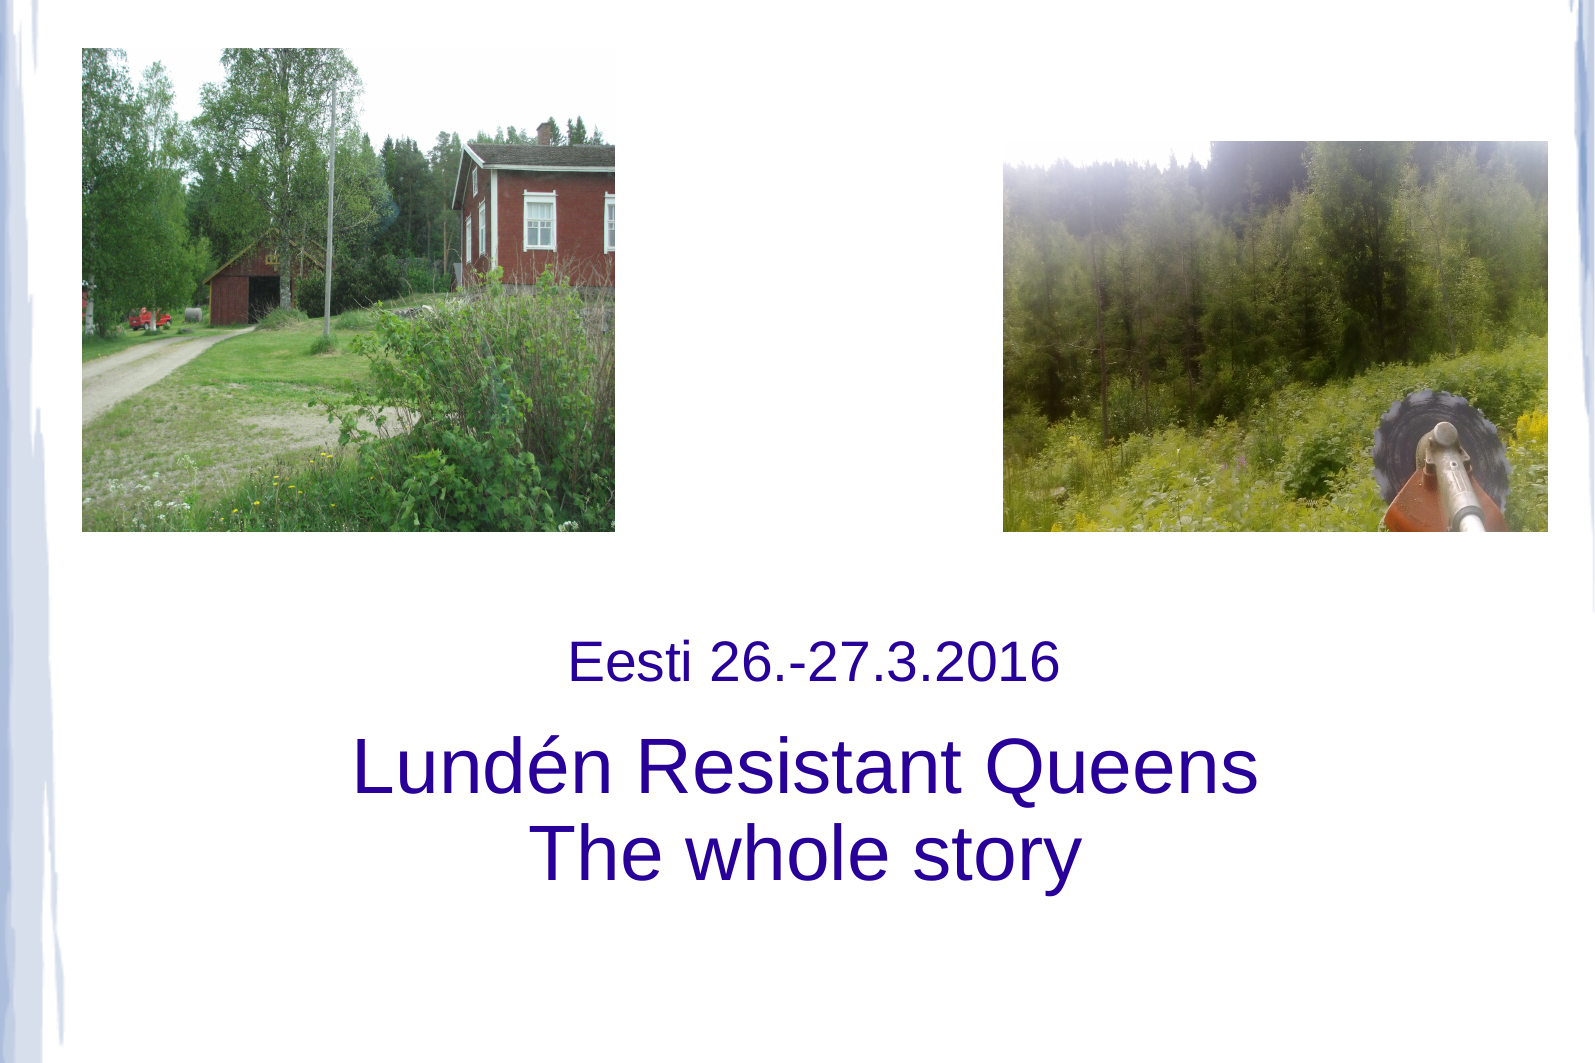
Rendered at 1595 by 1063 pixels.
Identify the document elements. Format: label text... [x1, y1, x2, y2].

picture [0, 0, 1595, 1063]
title Lundén Resistant Queens The whole story [88, 546, 1524, 898]
subtitle Eesti 26.-27.3.2016 [113, 82, 1515, 861]
